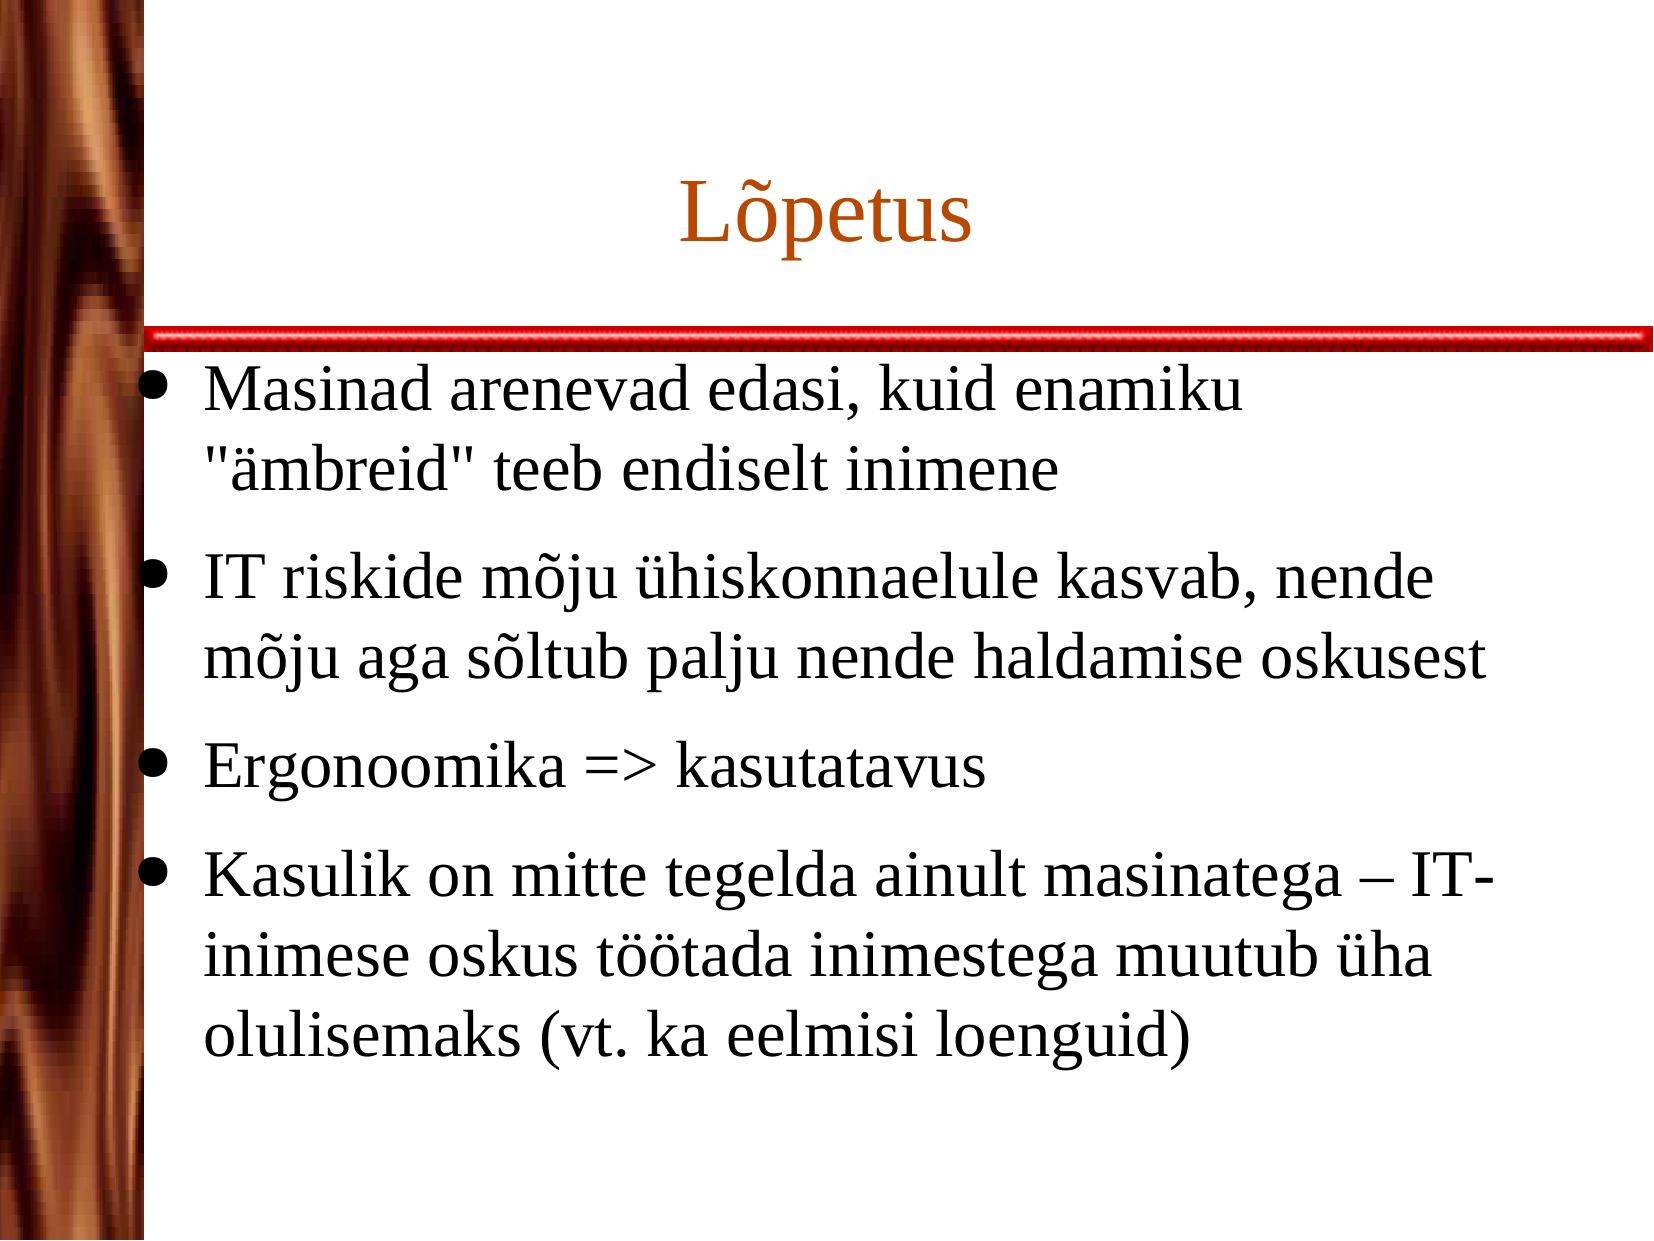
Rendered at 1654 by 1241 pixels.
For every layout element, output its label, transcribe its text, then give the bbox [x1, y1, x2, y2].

list Masinad arenevad edasi, kuid enamiku "ämbreid" teeb endiselt inimene IT riskide mõju ühiskonnaelule kasvab, nende mõju aga sõltub palju nende haldamise oskusest Ergonoomika => kasutatavus Kasulik on mitte tegelda ainult masinatega – IT-inimese oskus töötada inimestega muutub üha olulisemaks (vt. ka eelmisi loenguid) [121, 344, 1533, 1126]
title Lõpetus [121, 102, 1533, 310]
picture [0, 0, 1653, 1240]
